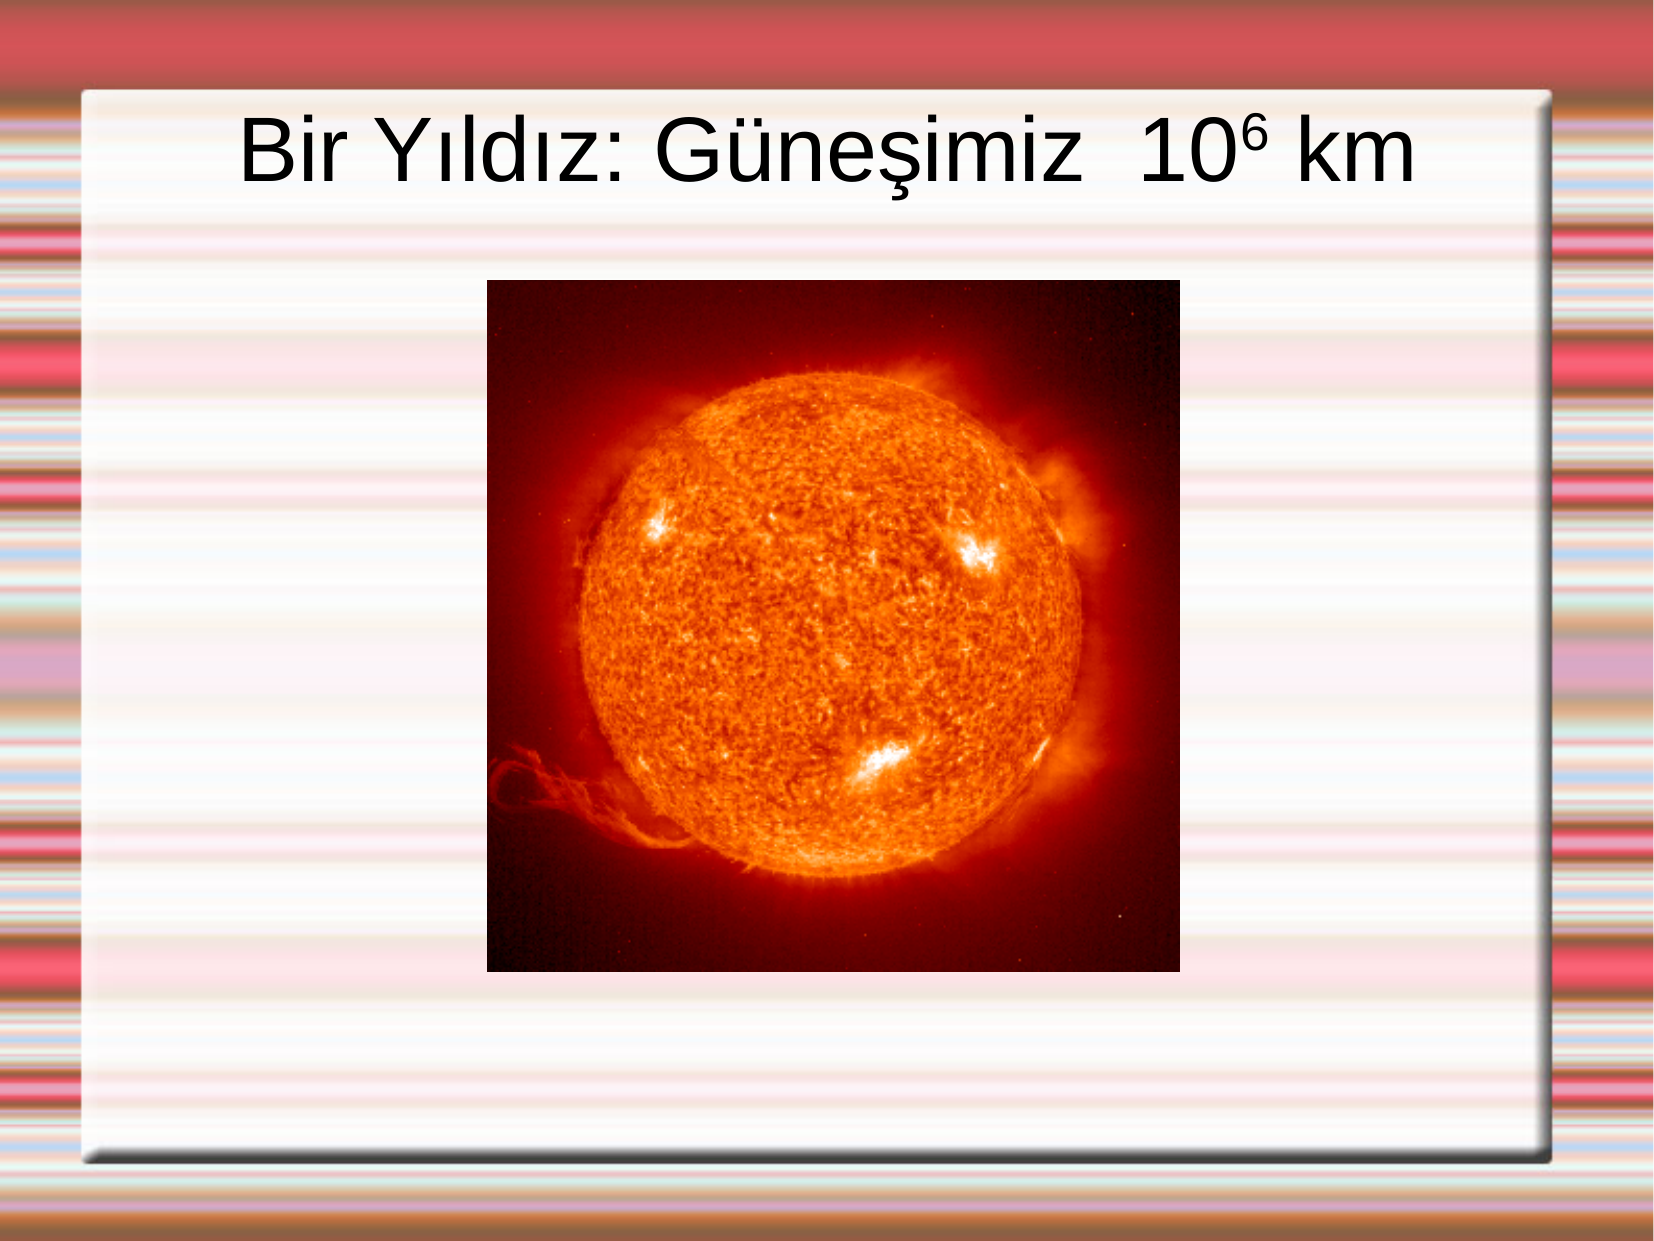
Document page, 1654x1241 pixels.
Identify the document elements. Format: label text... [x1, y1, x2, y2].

picture [0, 0, 1654, 1241]
title Bir Yıldız: Güneşimiz 106 km [121, 53, 1534, 247]
